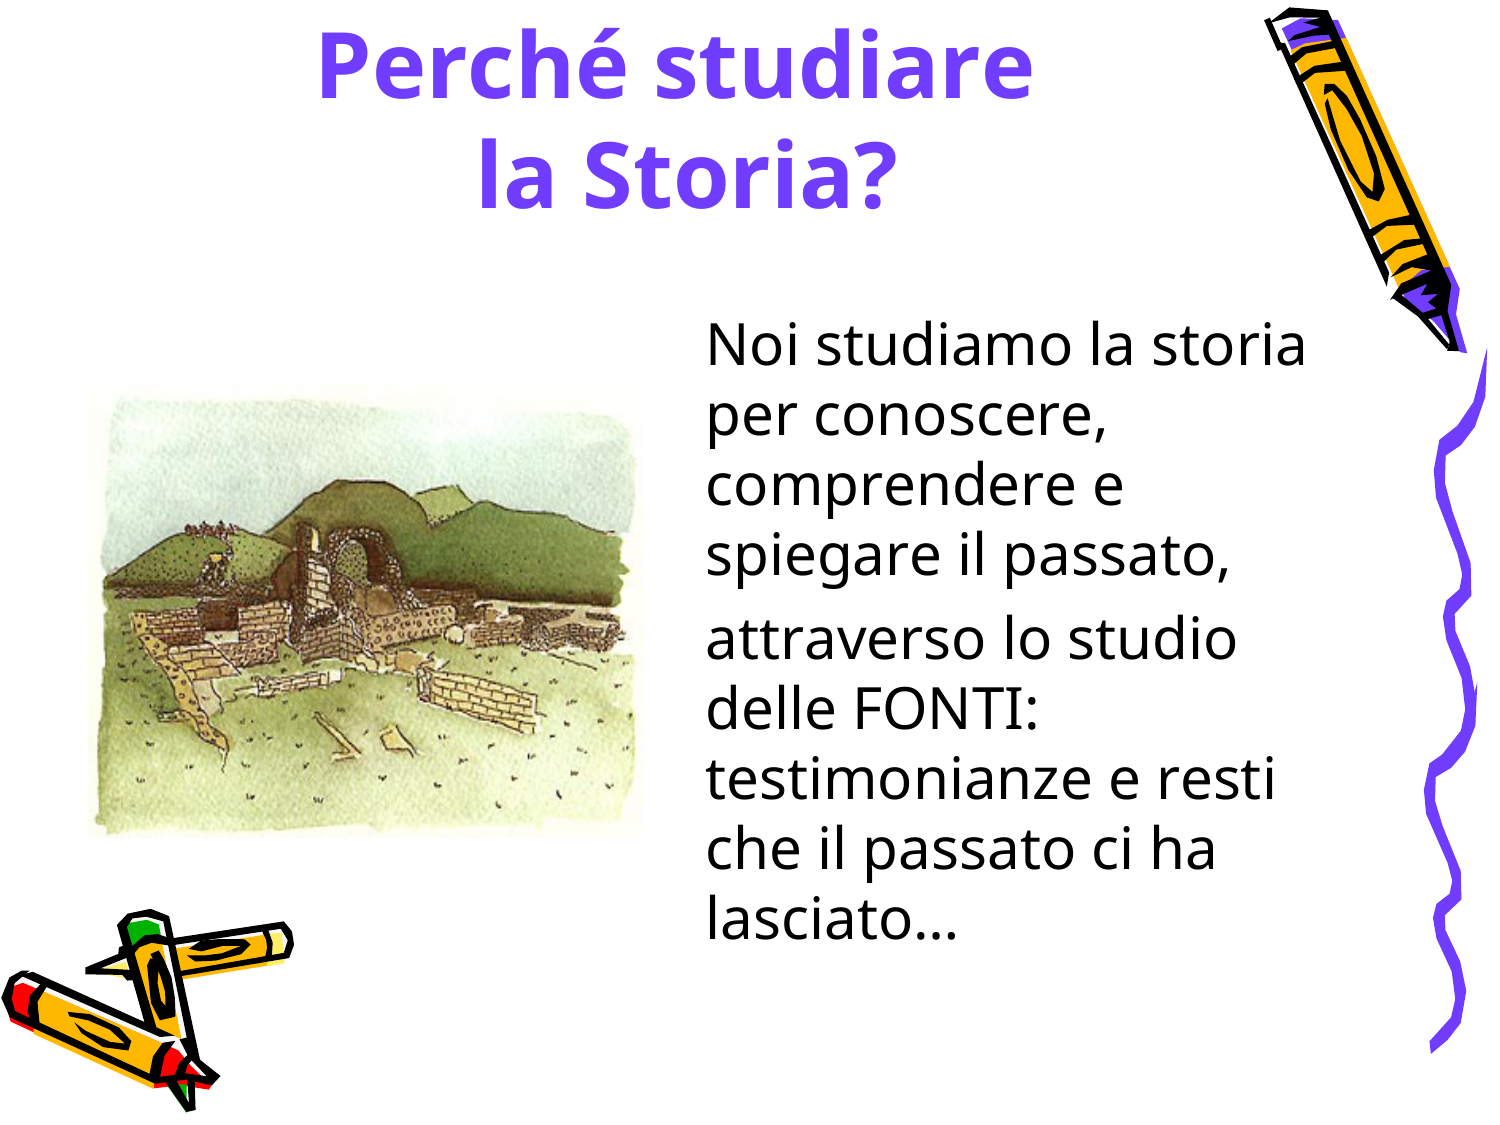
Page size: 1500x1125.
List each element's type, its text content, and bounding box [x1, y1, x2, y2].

list Noi studiamo la storia per conoscere, comprendere e spiegare il passato, attraverso lo studio delle FONTI: testimonianze e resti che il passato ci ha lasciato… [690, 299, 1375, 965]
title Perché studiare la Storia? [123, 0, 1251, 235]
picture [88, 385, 644, 838]
